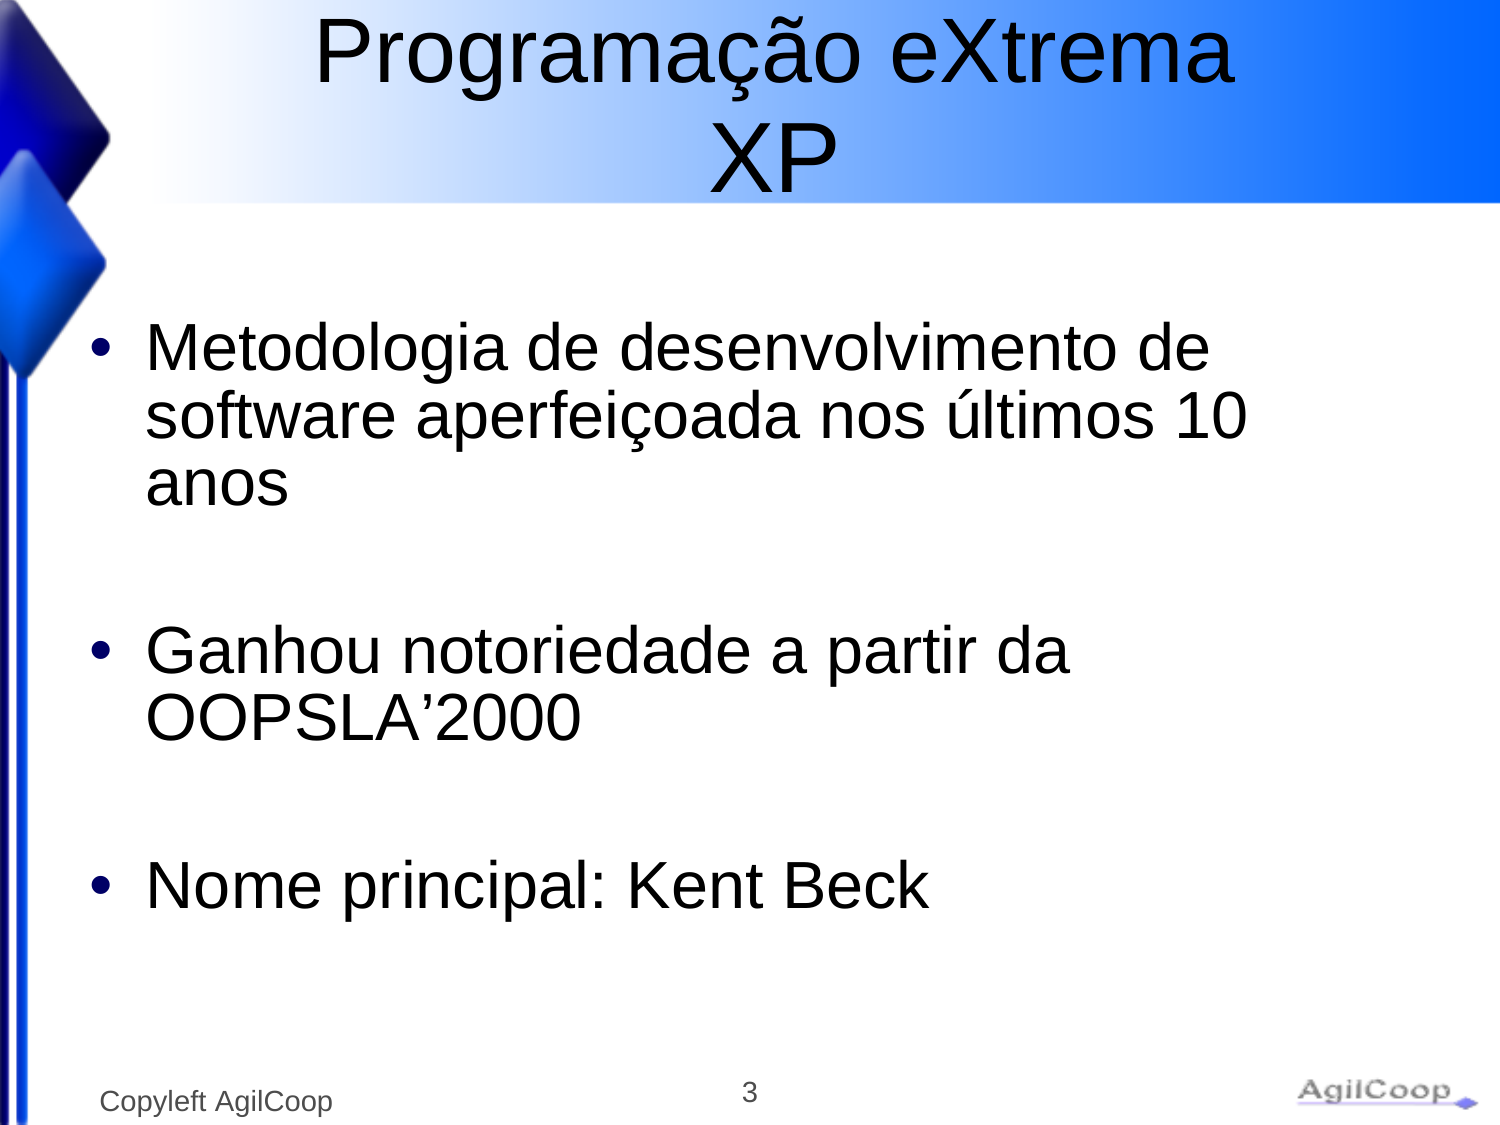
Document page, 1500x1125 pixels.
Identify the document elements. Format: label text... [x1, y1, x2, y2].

title Programação eXtrema XP [137, 0, 1413, 225]
list Metodologia de desenvolvimento de software aperfeiçoada nos últimos 10 anos Ganhou notoriedade a partir da OOPSLA’2000 Nome principal: Kent Beck [74, 309, 1417, 1063]
picture [0, 0, 1500, 1125]
